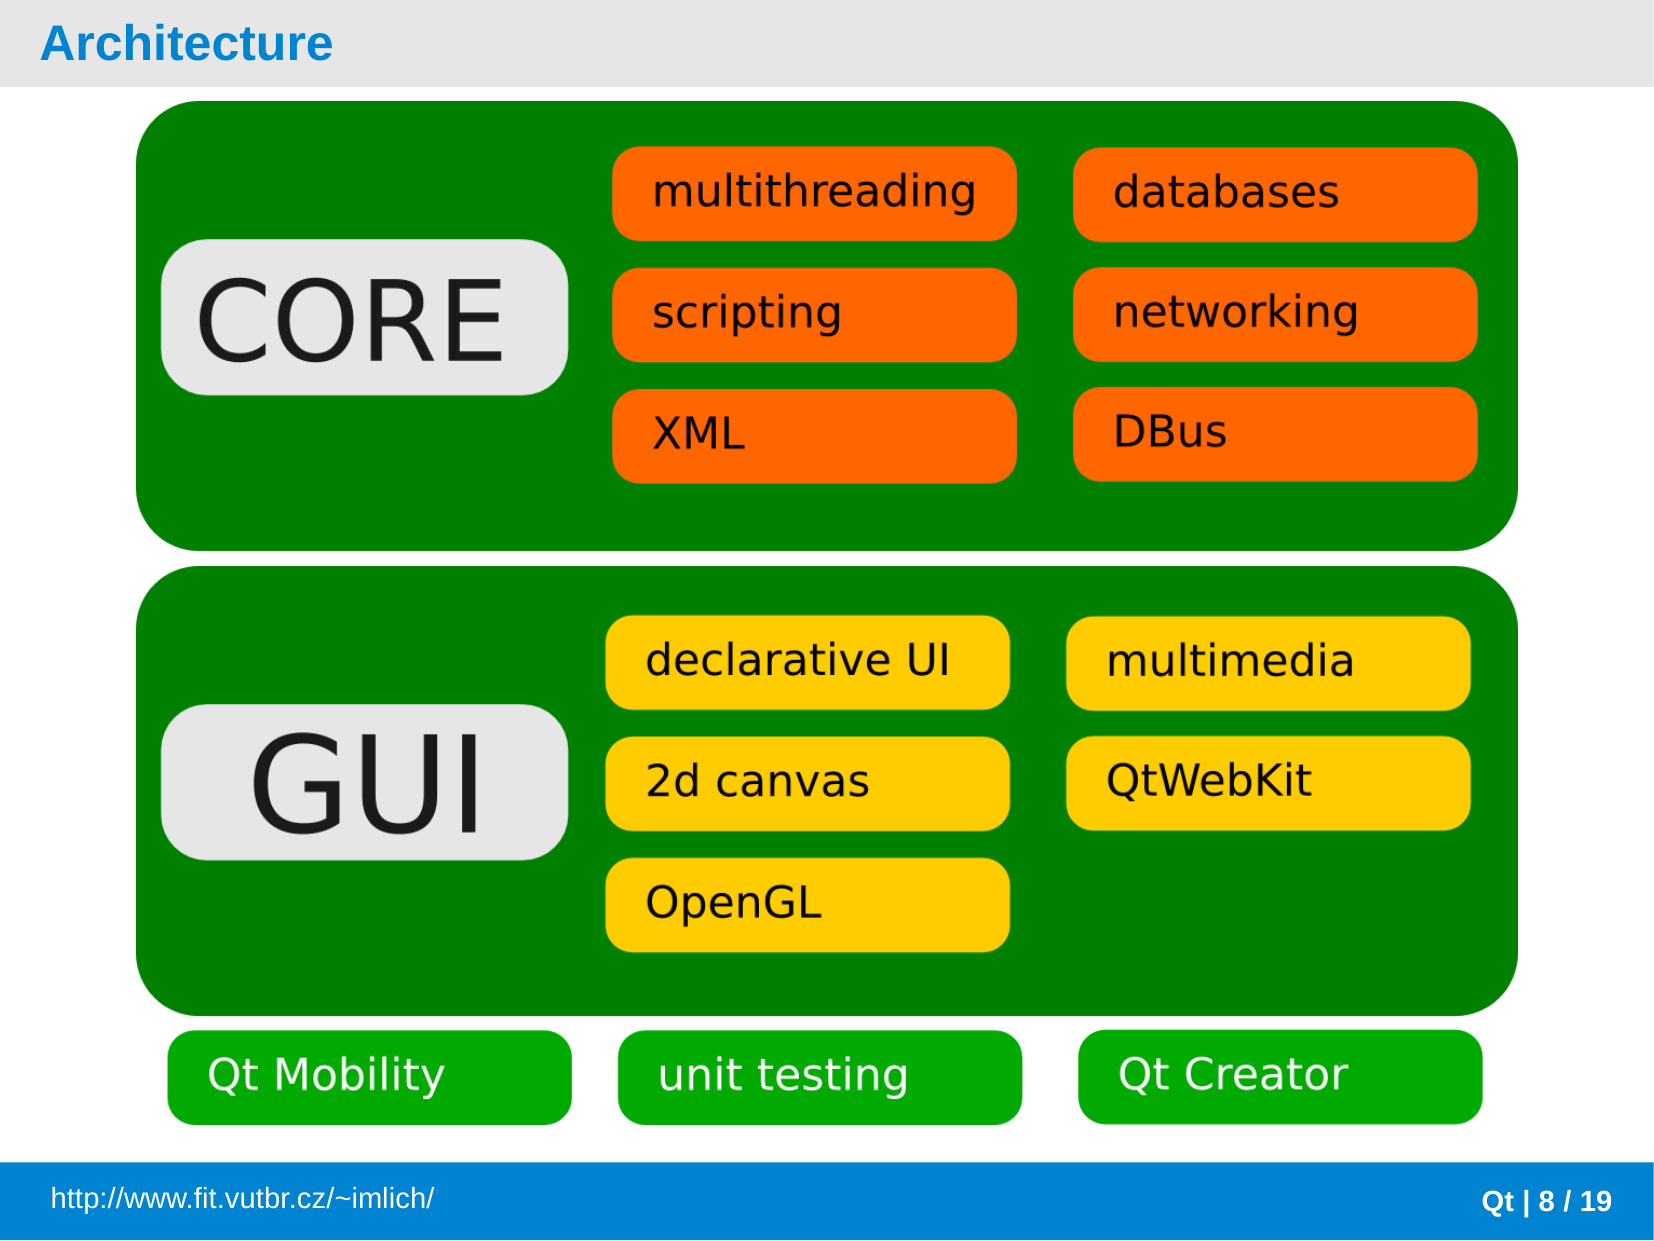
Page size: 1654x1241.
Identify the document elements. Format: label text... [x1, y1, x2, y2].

title Architecture [39, 5, 1615, 81]
picture [136, 101, 1518, 1126]
